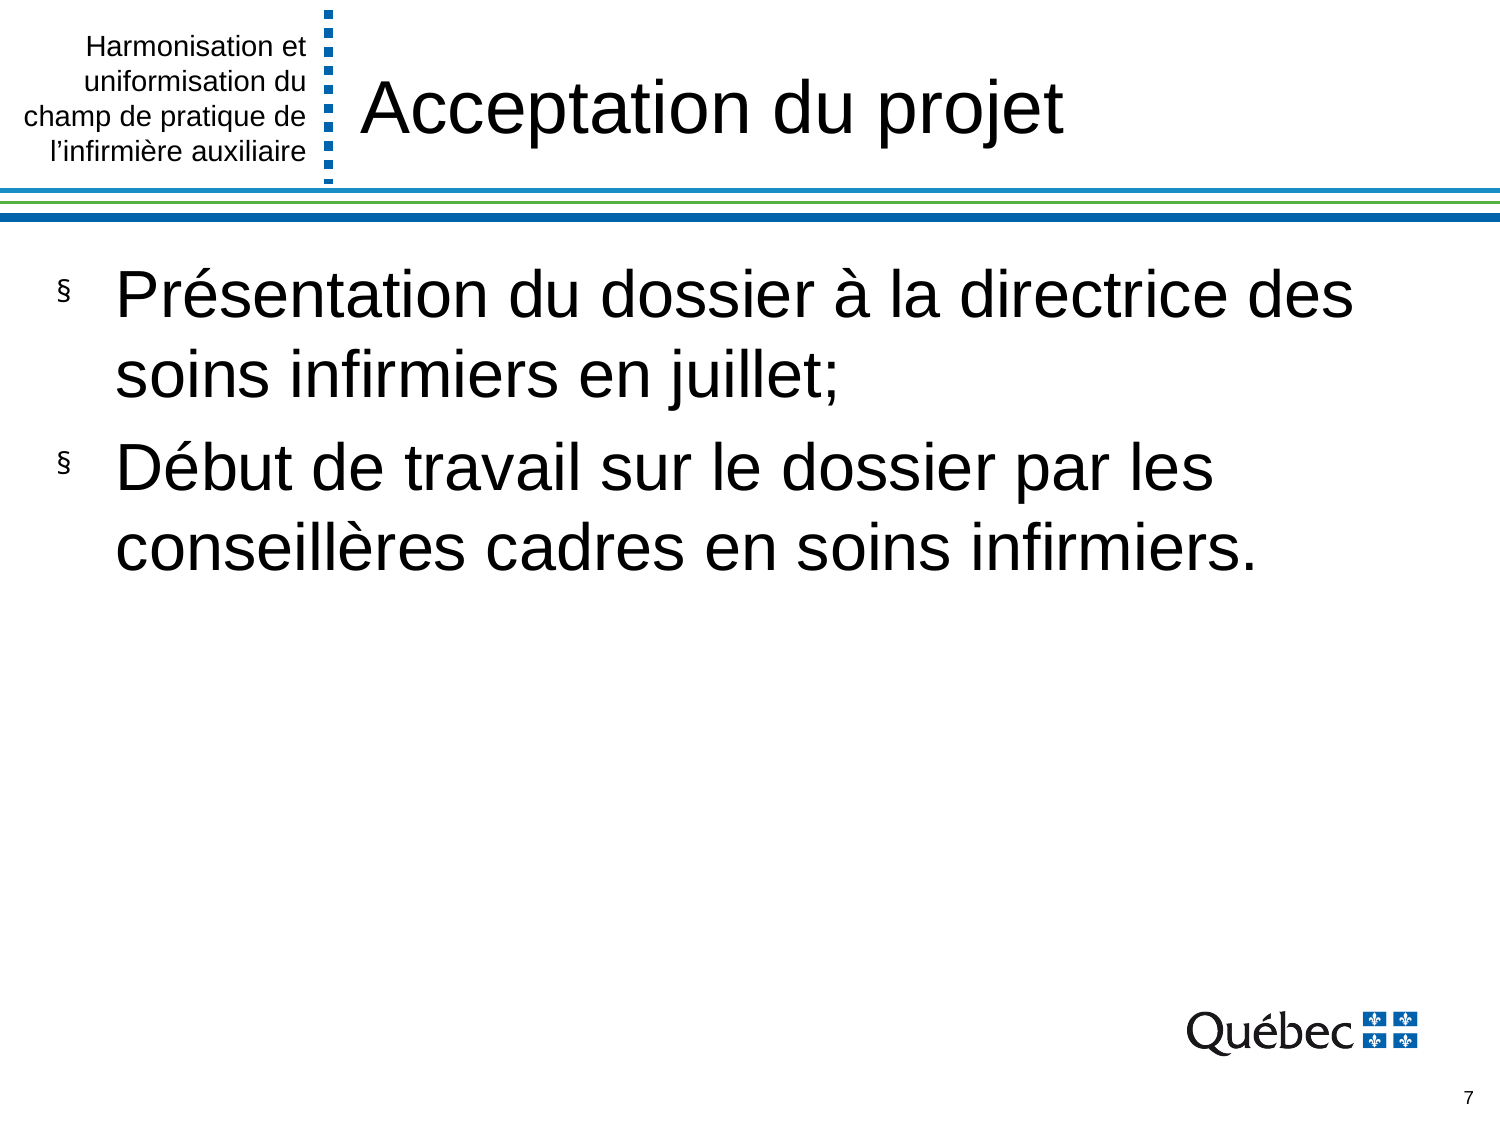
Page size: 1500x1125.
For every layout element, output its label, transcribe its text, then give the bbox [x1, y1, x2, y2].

text_box <numéro> [1449, 1078, 1500, 1125]
text_box Harmonisation et uniformisation du champ de pratique de l’infirmière auxiliaire [5, 0, 319, 195]
text_box Acceptation du projet [348, 11, 1489, 188]
picture [1163, 987, 1441, 1072]
text_box Acceptation du projet [348, 193, 1489, 197]
text_box Présentation du dossier à la directrice des soins infirmiers en juillet; Début de travail sur le dossier par les conseillères cadres en soins infirmiers. [41, 243, 1459, 988]
